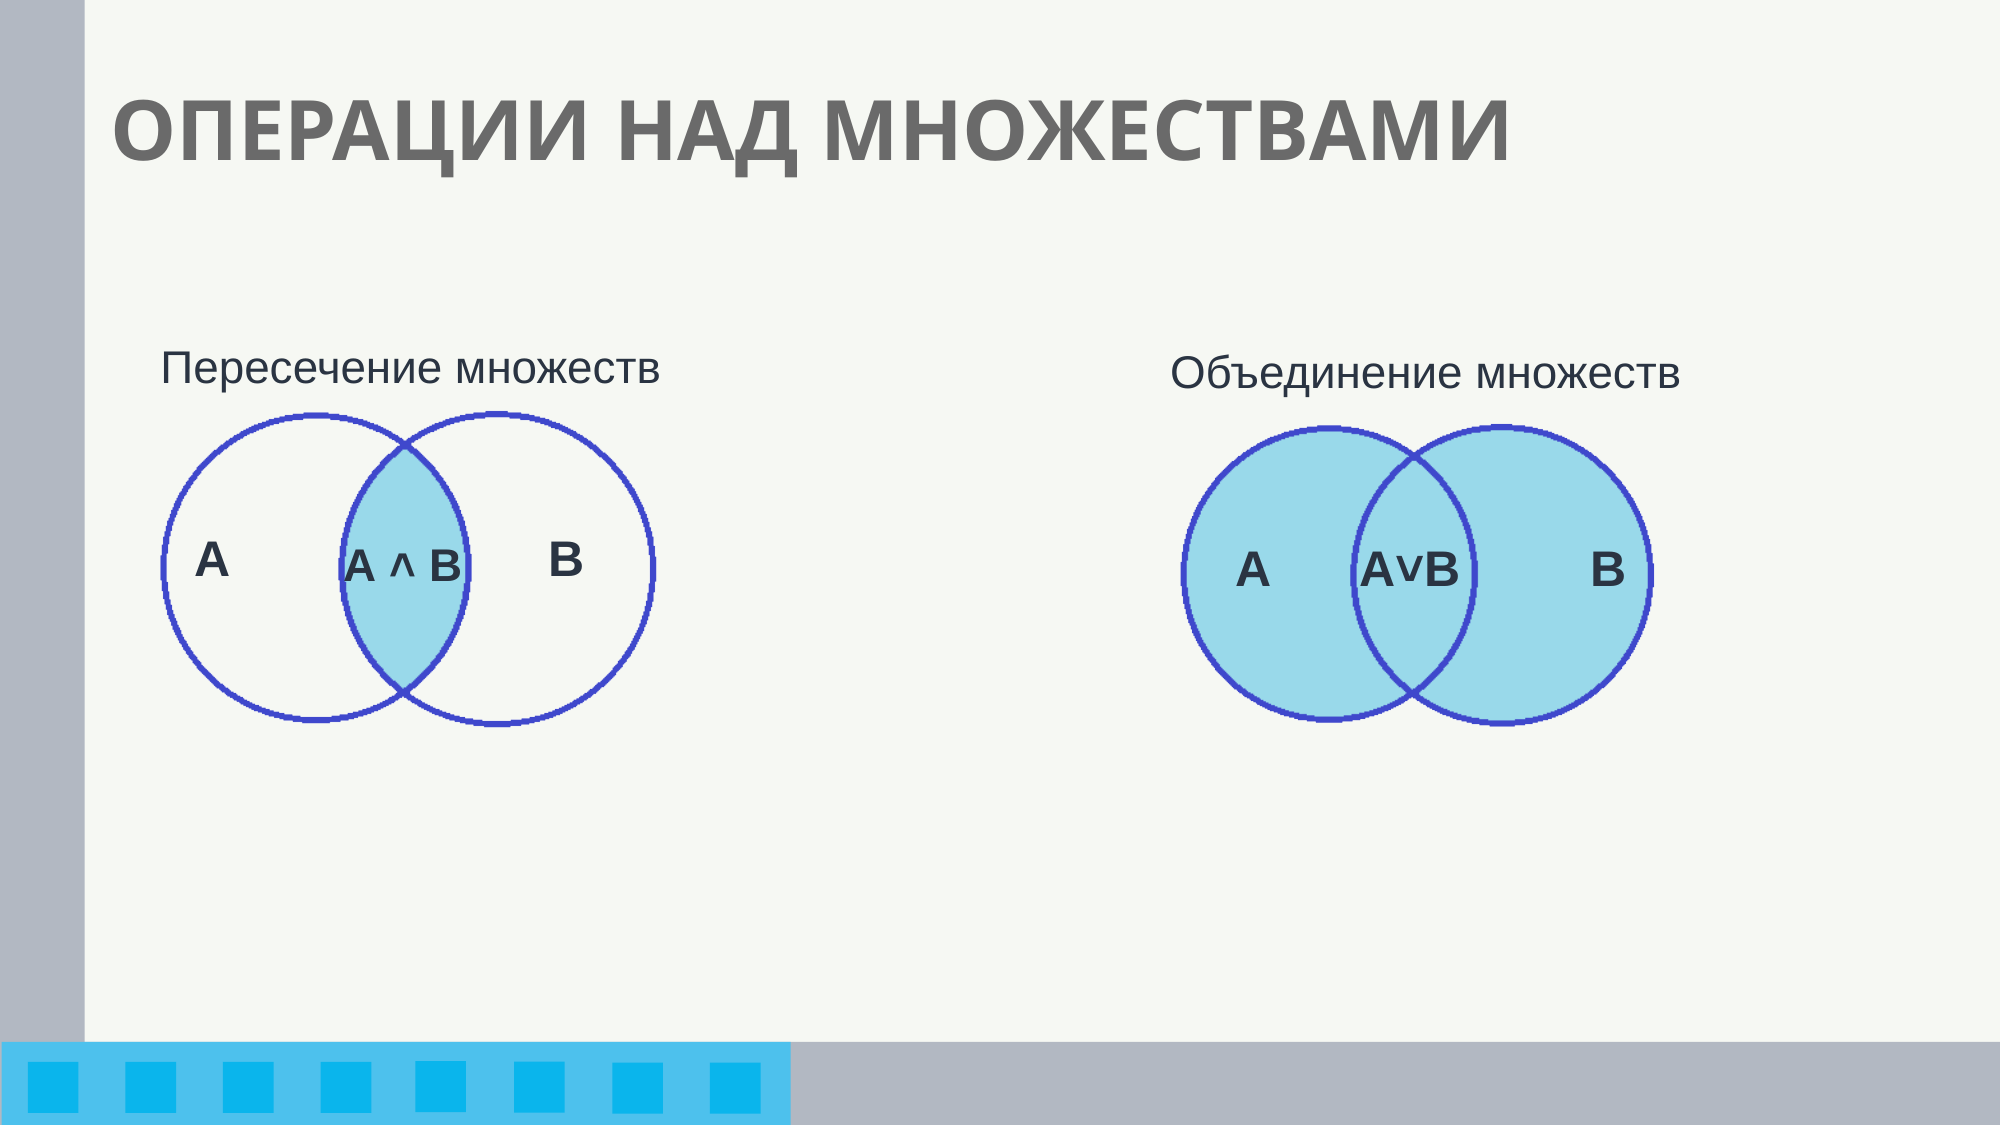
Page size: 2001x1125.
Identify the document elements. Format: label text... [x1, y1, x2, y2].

picture [151, 403, 666, 741]
text_box А˅В [1344, 529, 1487, 605]
text_box B [533, 519, 605, 595]
text_box Объединение множеств [1152, 335, 2000, 406]
text_box А ˄ В [329, 528, 497, 599]
text_box B [1575, 529, 1647, 605]
text_box Пересечение множеств [142, 329, 1103, 400]
picture [1169, 415, 1662, 741]
text_box A [179, 519, 251, 595]
text_box A [1220, 529, 1292, 605]
title ОПЕРАЦИИ НАД МНОЖЕСТВАМИ [95, 25, 1877, 243]
